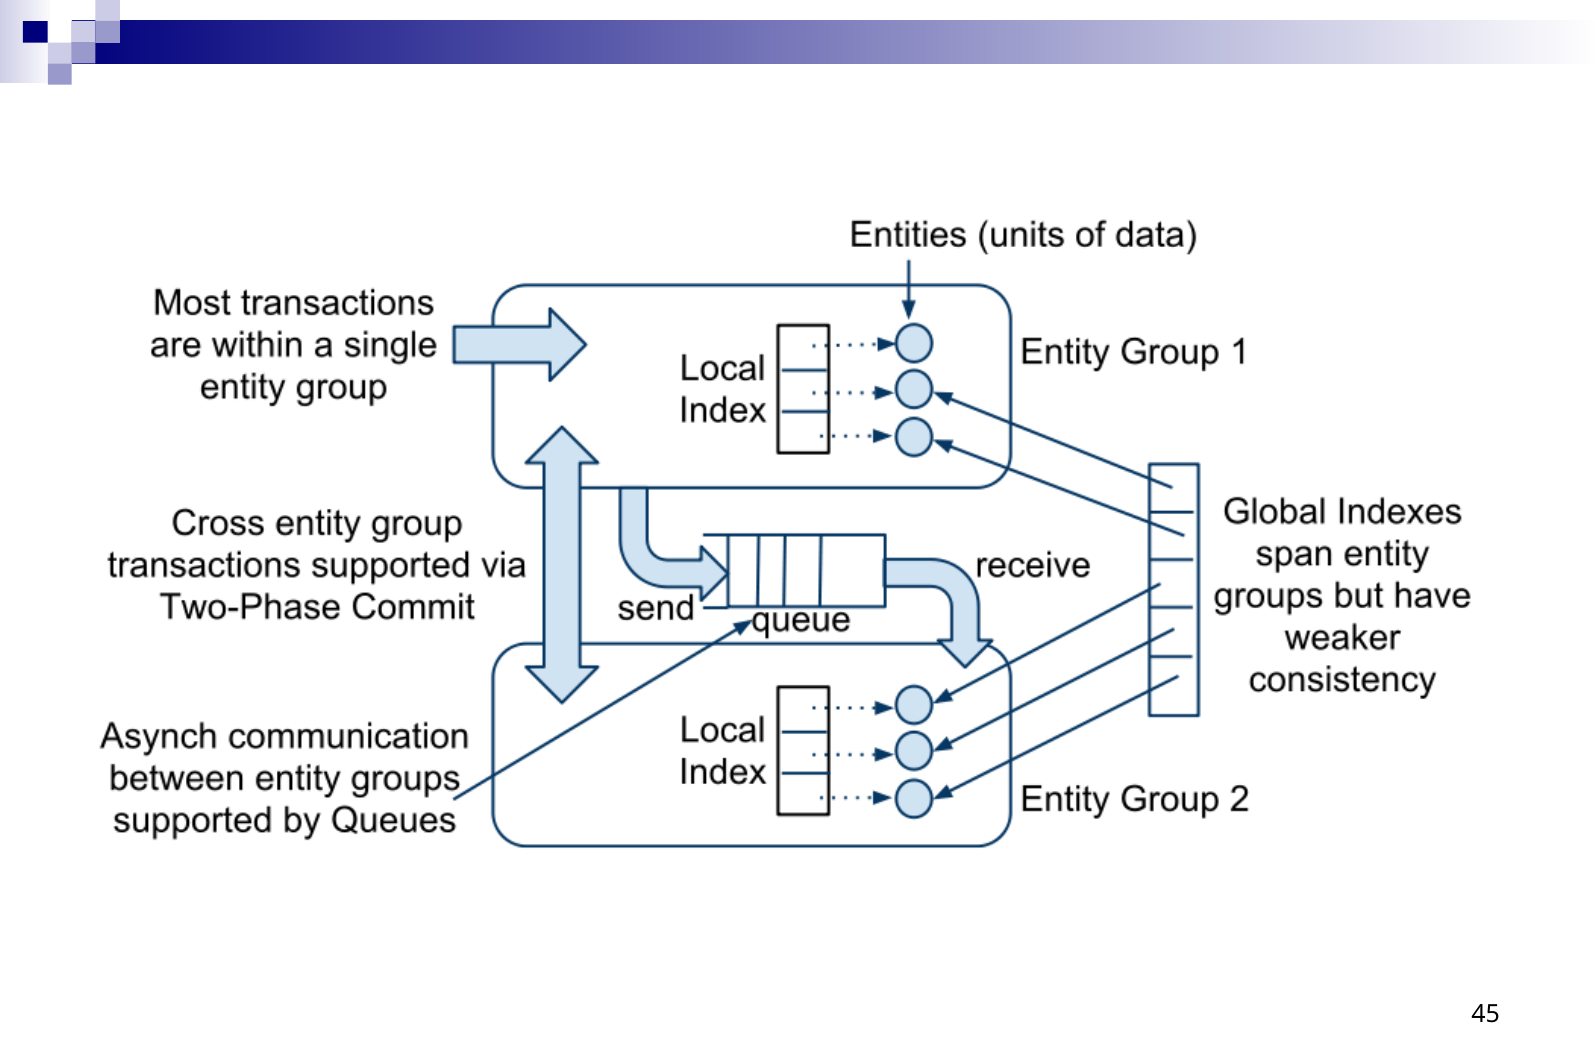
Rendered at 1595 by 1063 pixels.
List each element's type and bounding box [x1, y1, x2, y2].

picture [0, 203, 1595, 916]
